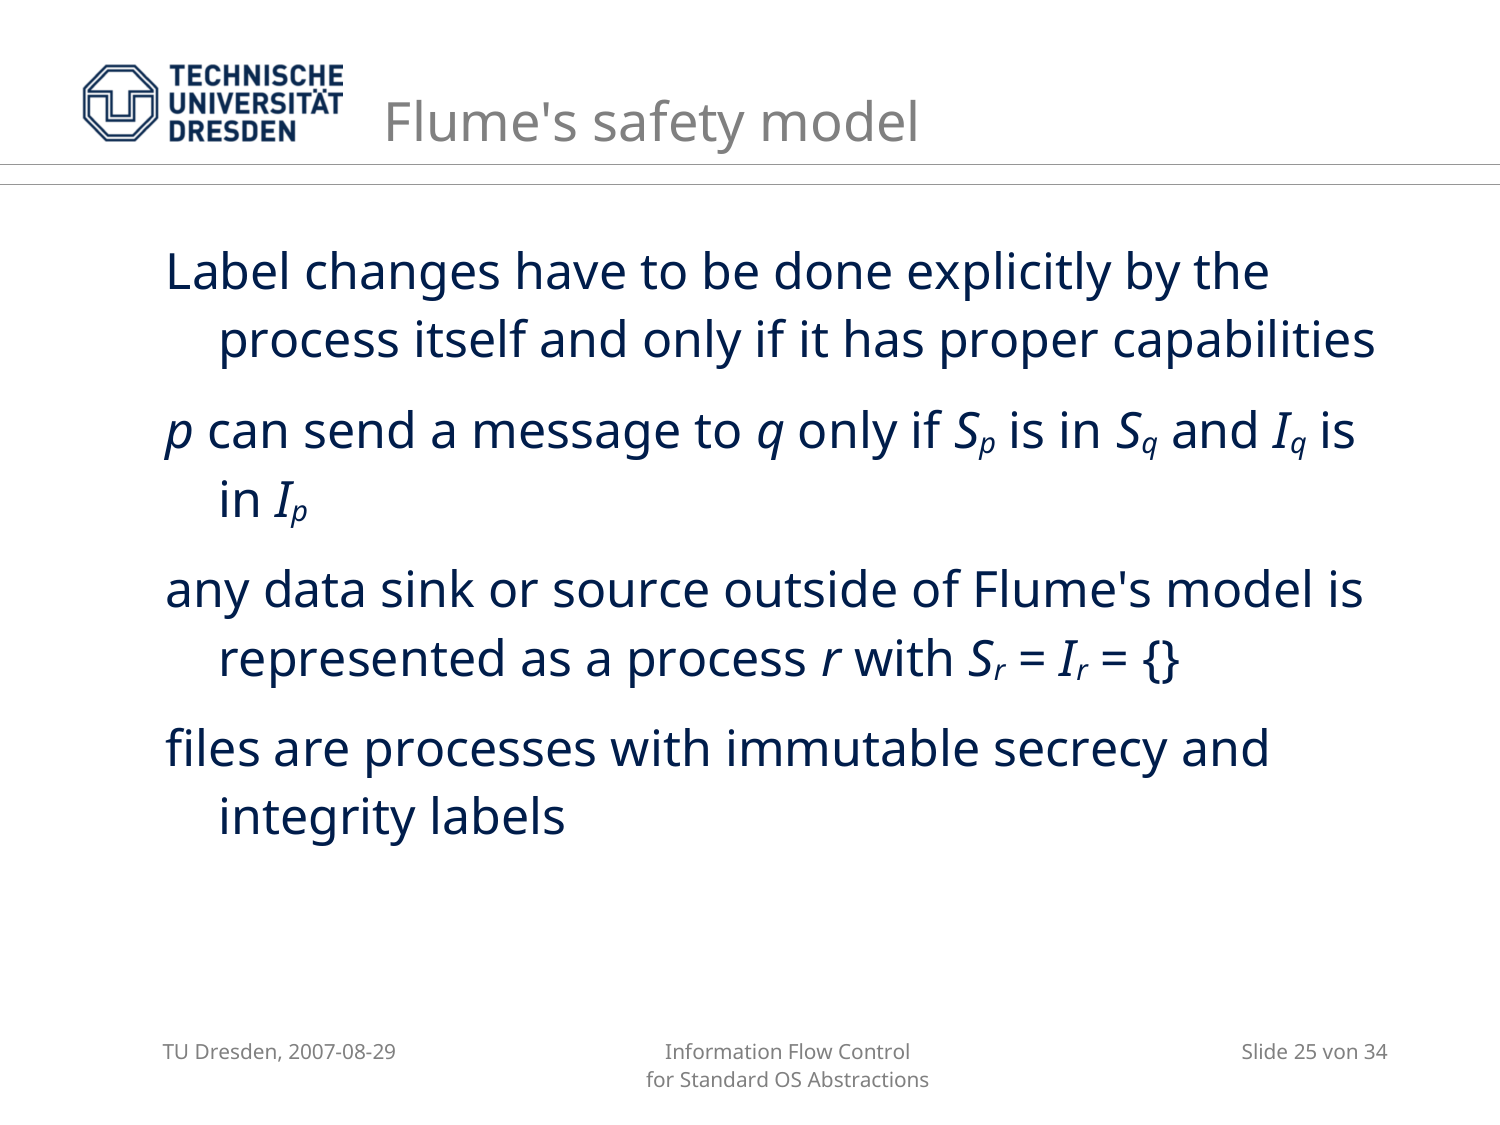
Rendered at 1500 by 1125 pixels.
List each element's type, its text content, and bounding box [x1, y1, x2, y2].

title Flume's safety model [383, 87, 1468, 154]
picture [82, 64, 343, 142]
list Label changes have to be done explicitly by the process itself and only if it has proper capabilities p can send a message to q only if Sp is in Sq and Iq is in Ip any data sink or source outside of Flume's model is represented as a process r with Sr = Ir = {} files are processes with immutable secrecy and integrity labels [162, 236, 1388, 990]
